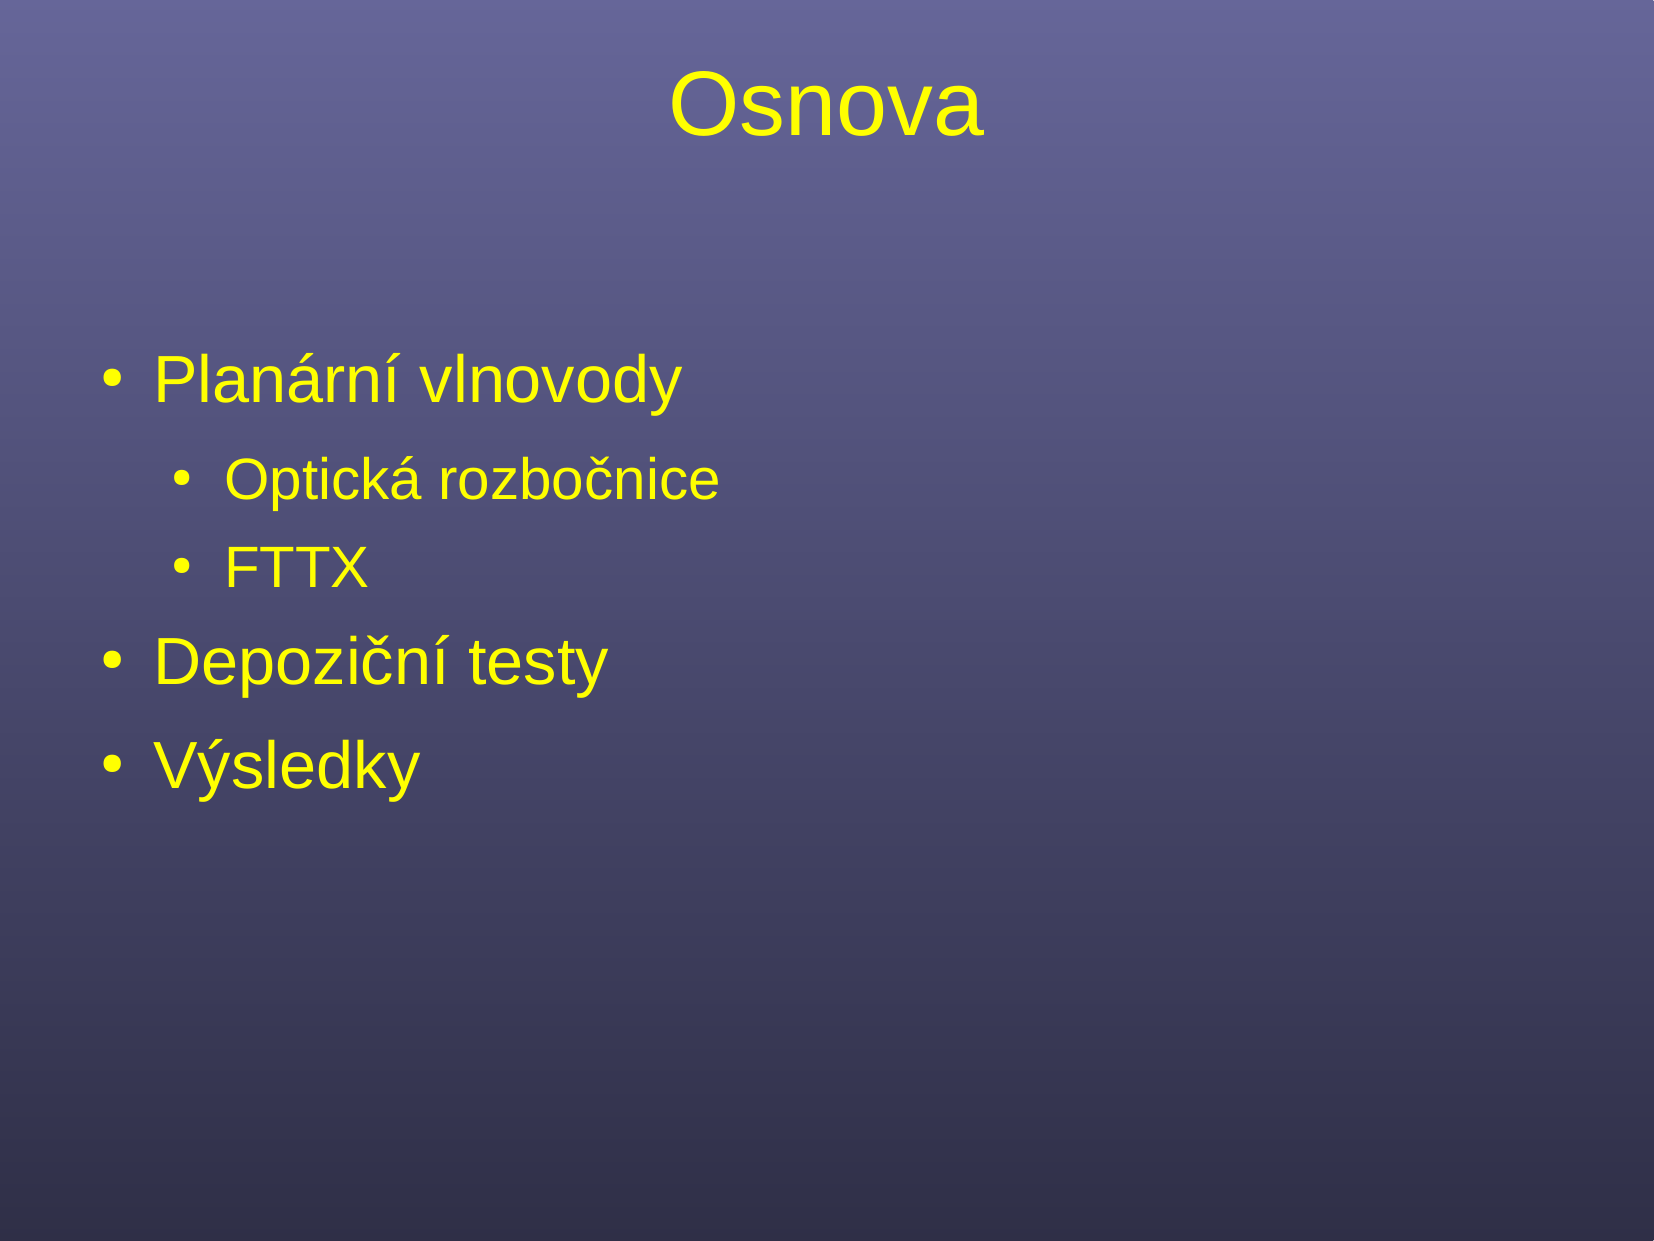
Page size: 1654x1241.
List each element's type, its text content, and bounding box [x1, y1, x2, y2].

title Osnova [82, 0, 1571, 208]
list Planární vlnovody Optická rozbočnice FTTX Depoziční testy Výsledky [82, 342, 1571, 1071]
